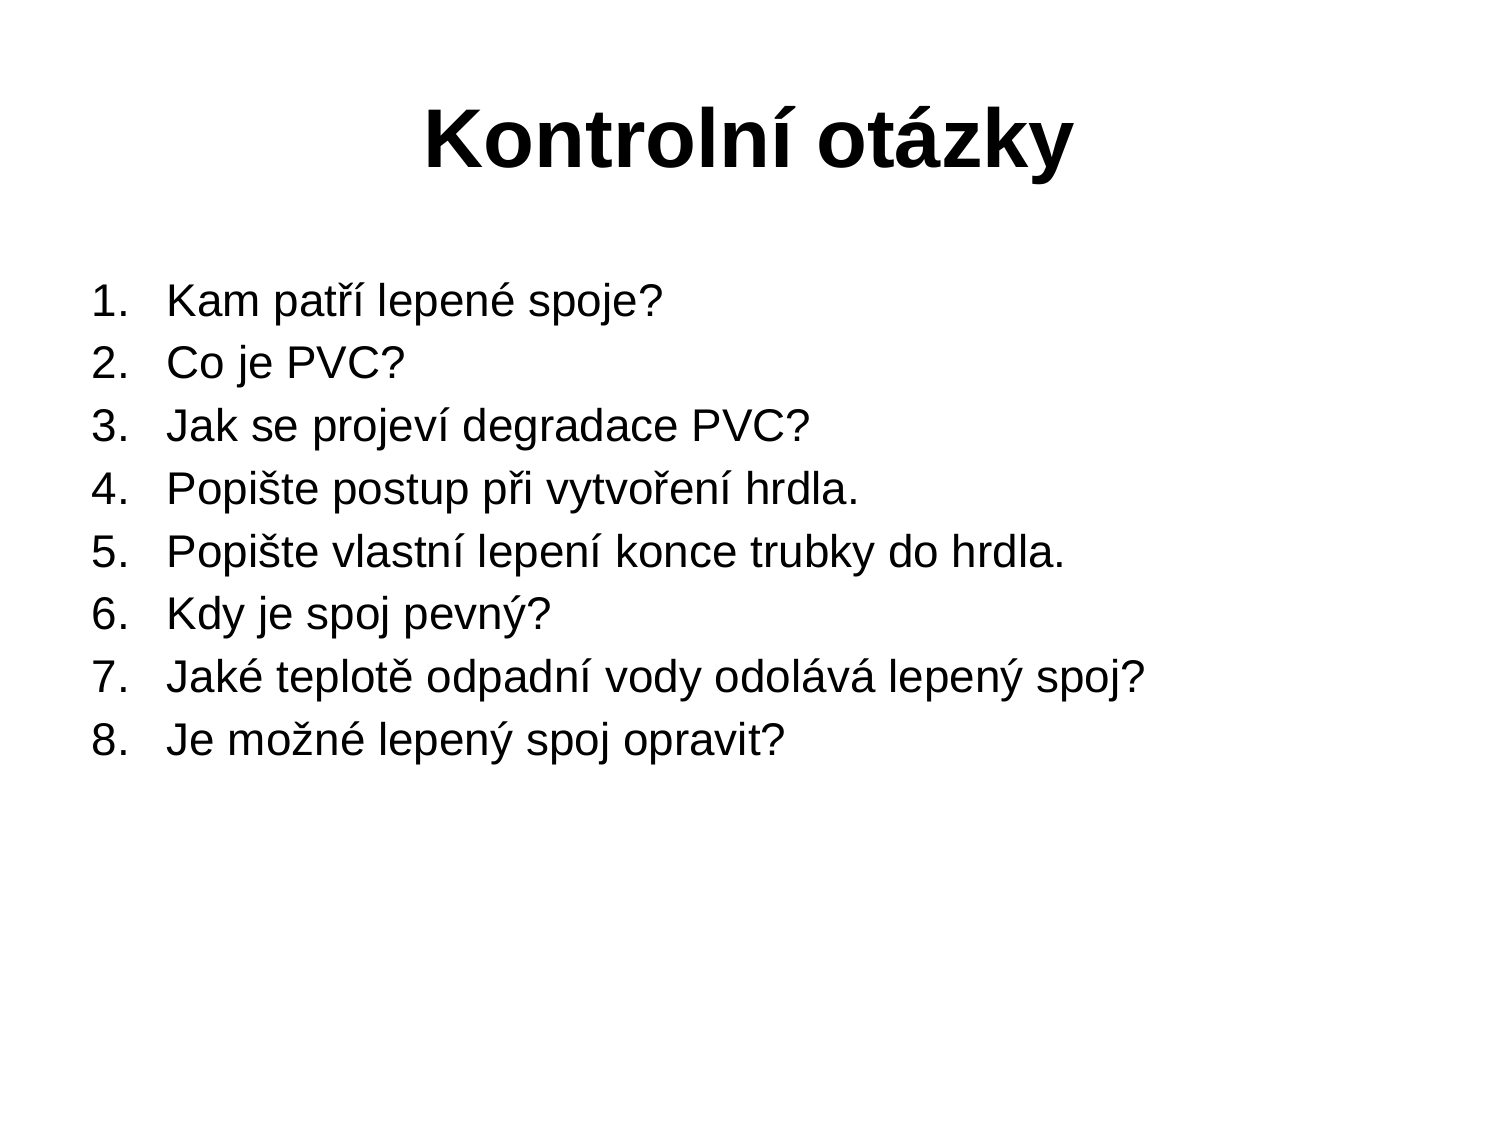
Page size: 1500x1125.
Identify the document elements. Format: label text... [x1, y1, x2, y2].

title Kontrolní otázky [75, 45, 1426, 233]
list Kam patří lepené spoje? Co je PVC? Jak se projeví degradace PVC? Popište postup při vytvoření hrdla. Popište vlastní lepení konce trubky do hrdla. Kdy je spoj pevný? Jaké teplotě odpadní vody odolává lepený spoj? Je možné lepený spoj opravit? [76, 267, 1427, 1010]
